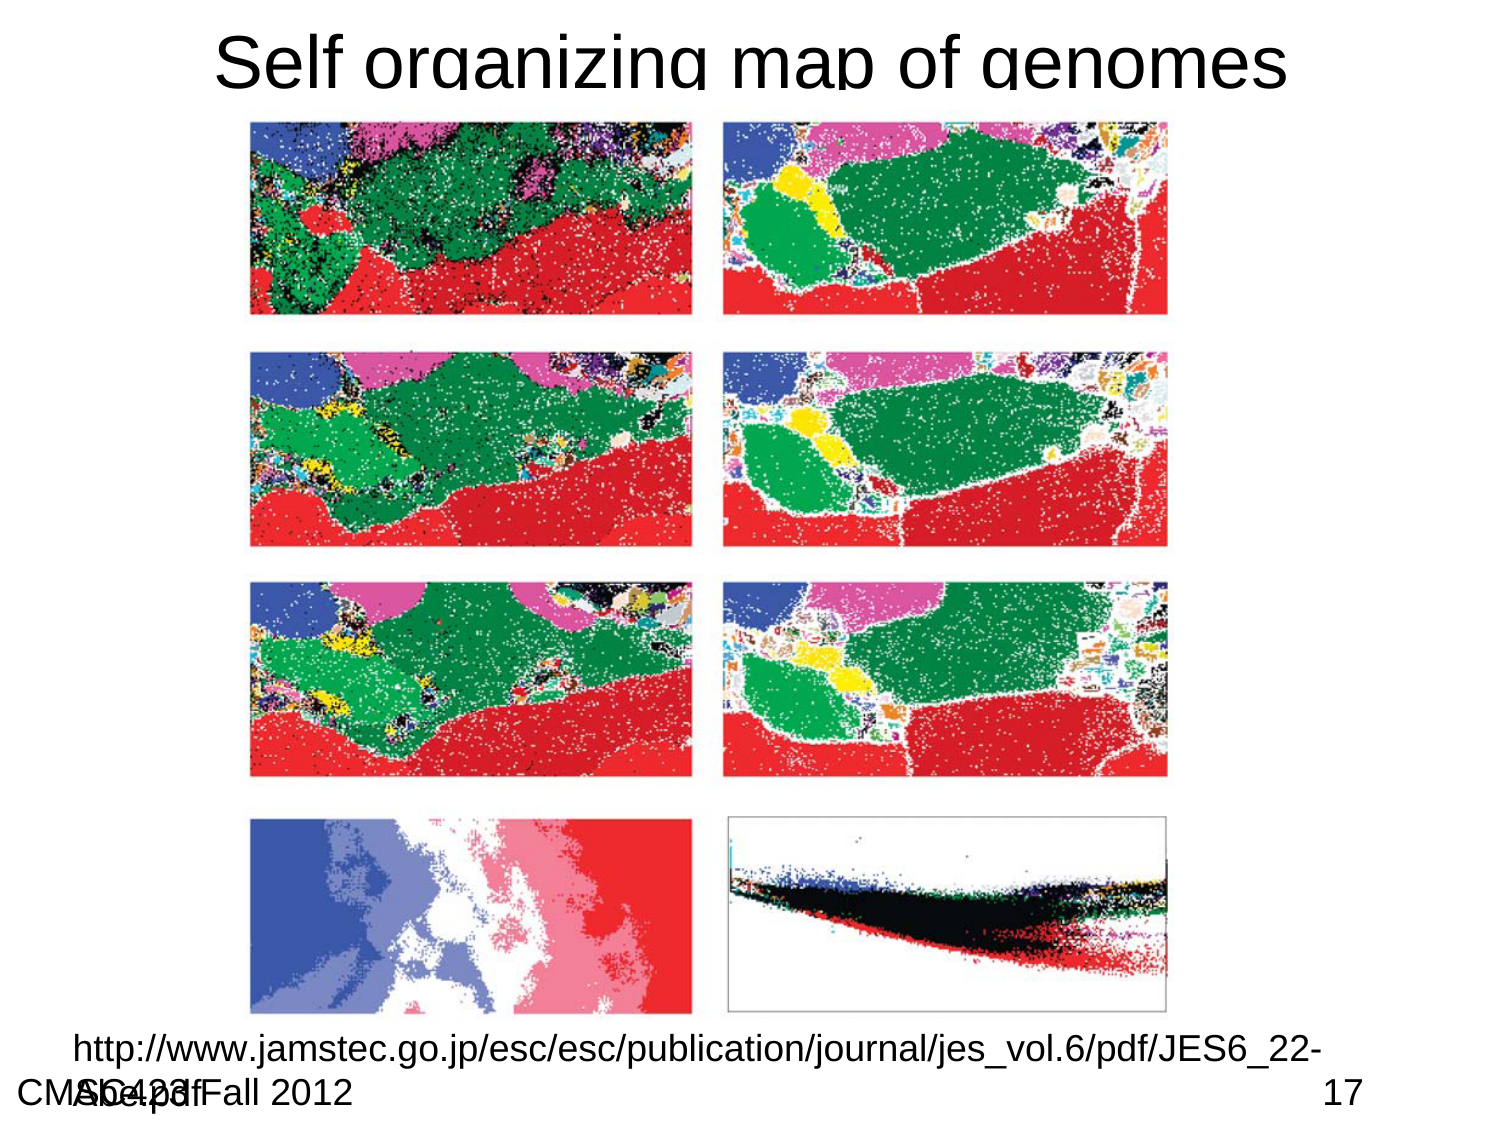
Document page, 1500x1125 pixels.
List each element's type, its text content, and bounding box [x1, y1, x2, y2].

title Self organizing map of genomes [19, 9, 1485, 116]
text_box http://www.jamstec.go.jp/esc/esc/publication/journal/jes_vol.6/pdf/JES6_22-Abe.pdf [57, 1016, 1465, 1122]
picture [244, 90, 1174, 1016]
